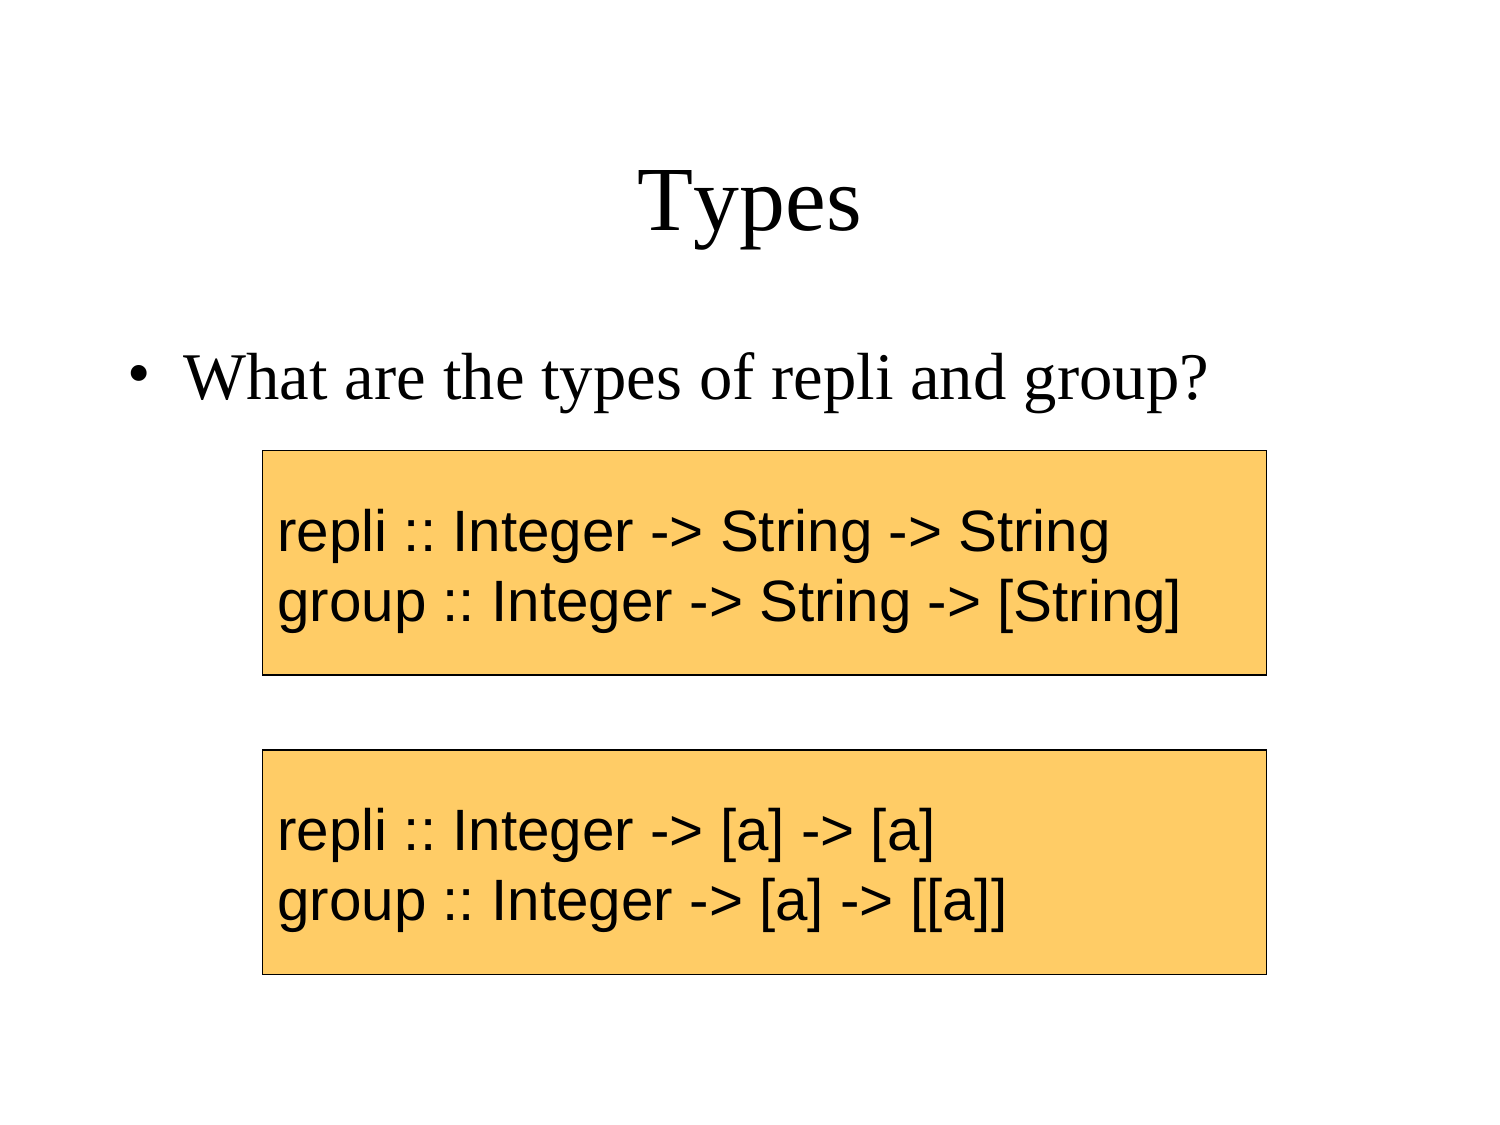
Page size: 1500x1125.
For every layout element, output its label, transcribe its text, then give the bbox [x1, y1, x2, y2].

list What are the types of repli and group? [112, 324, 1388, 1000]
text_box repli :: Integer -> [a] -> [a] group :: Integer -> [a] -> [[a]] [262, 749, 1267, 975]
text_box repli :: Integer -> String -> String group :: Integer -> String -> [String] [262, 450, 1267, 675]
title Types [112, 99, 1388, 288]
